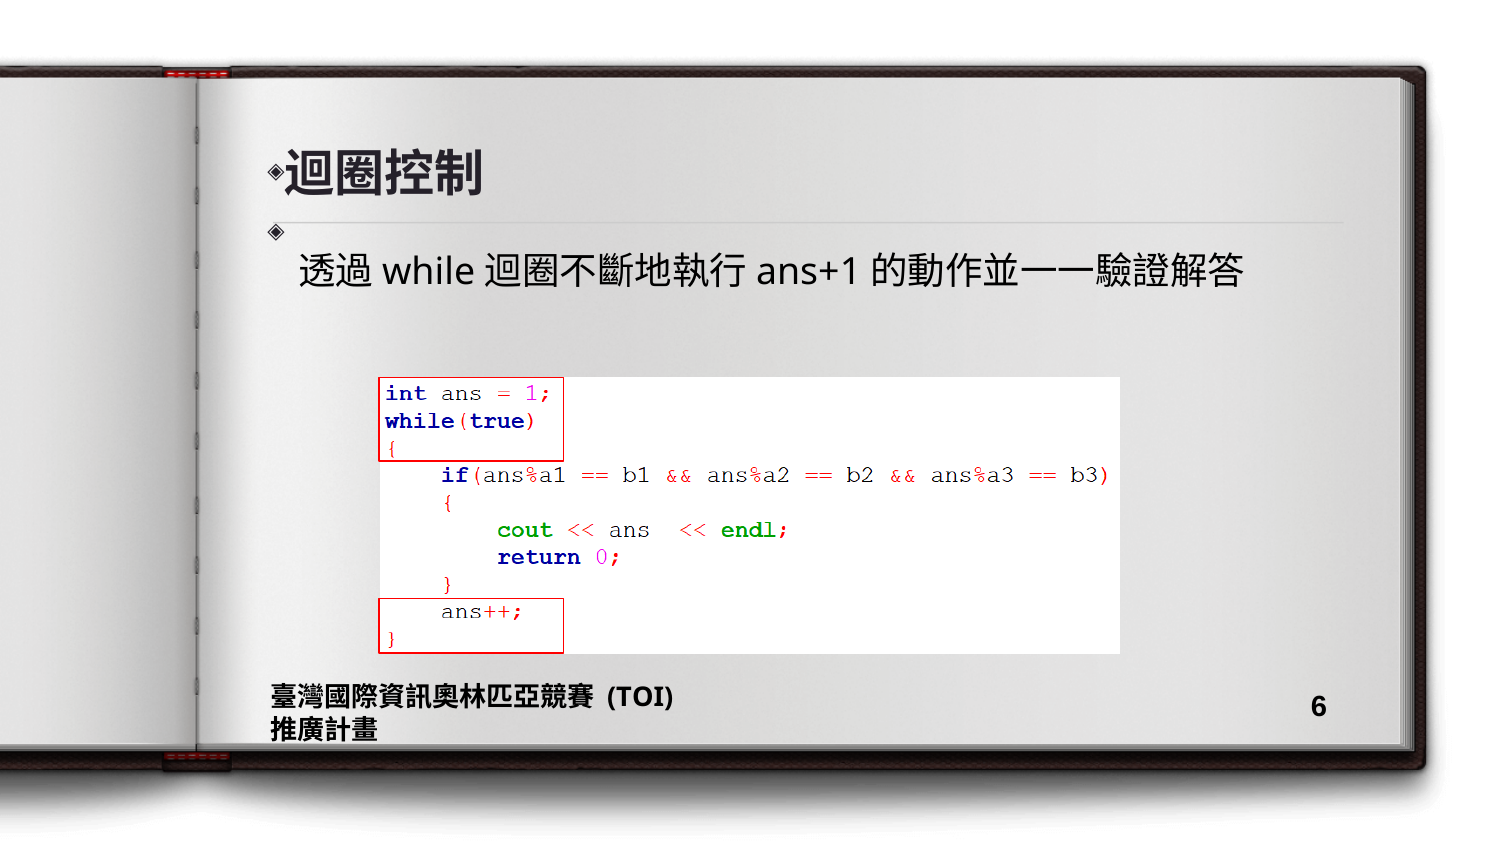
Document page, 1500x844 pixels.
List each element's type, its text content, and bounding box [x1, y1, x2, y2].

picture [380, 378, 563, 460]
picture [380, 377, 1120, 654]
text_box 迴圈控制 [252, 126, 745, 216]
text_box ‹#› [1296, 672, 1386, 737]
text_box 透過while迴圈不斷地執行ans+1的動作並一一驗證解答 [283, 240, 1322, 300]
picture [380, 599, 563, 652]
